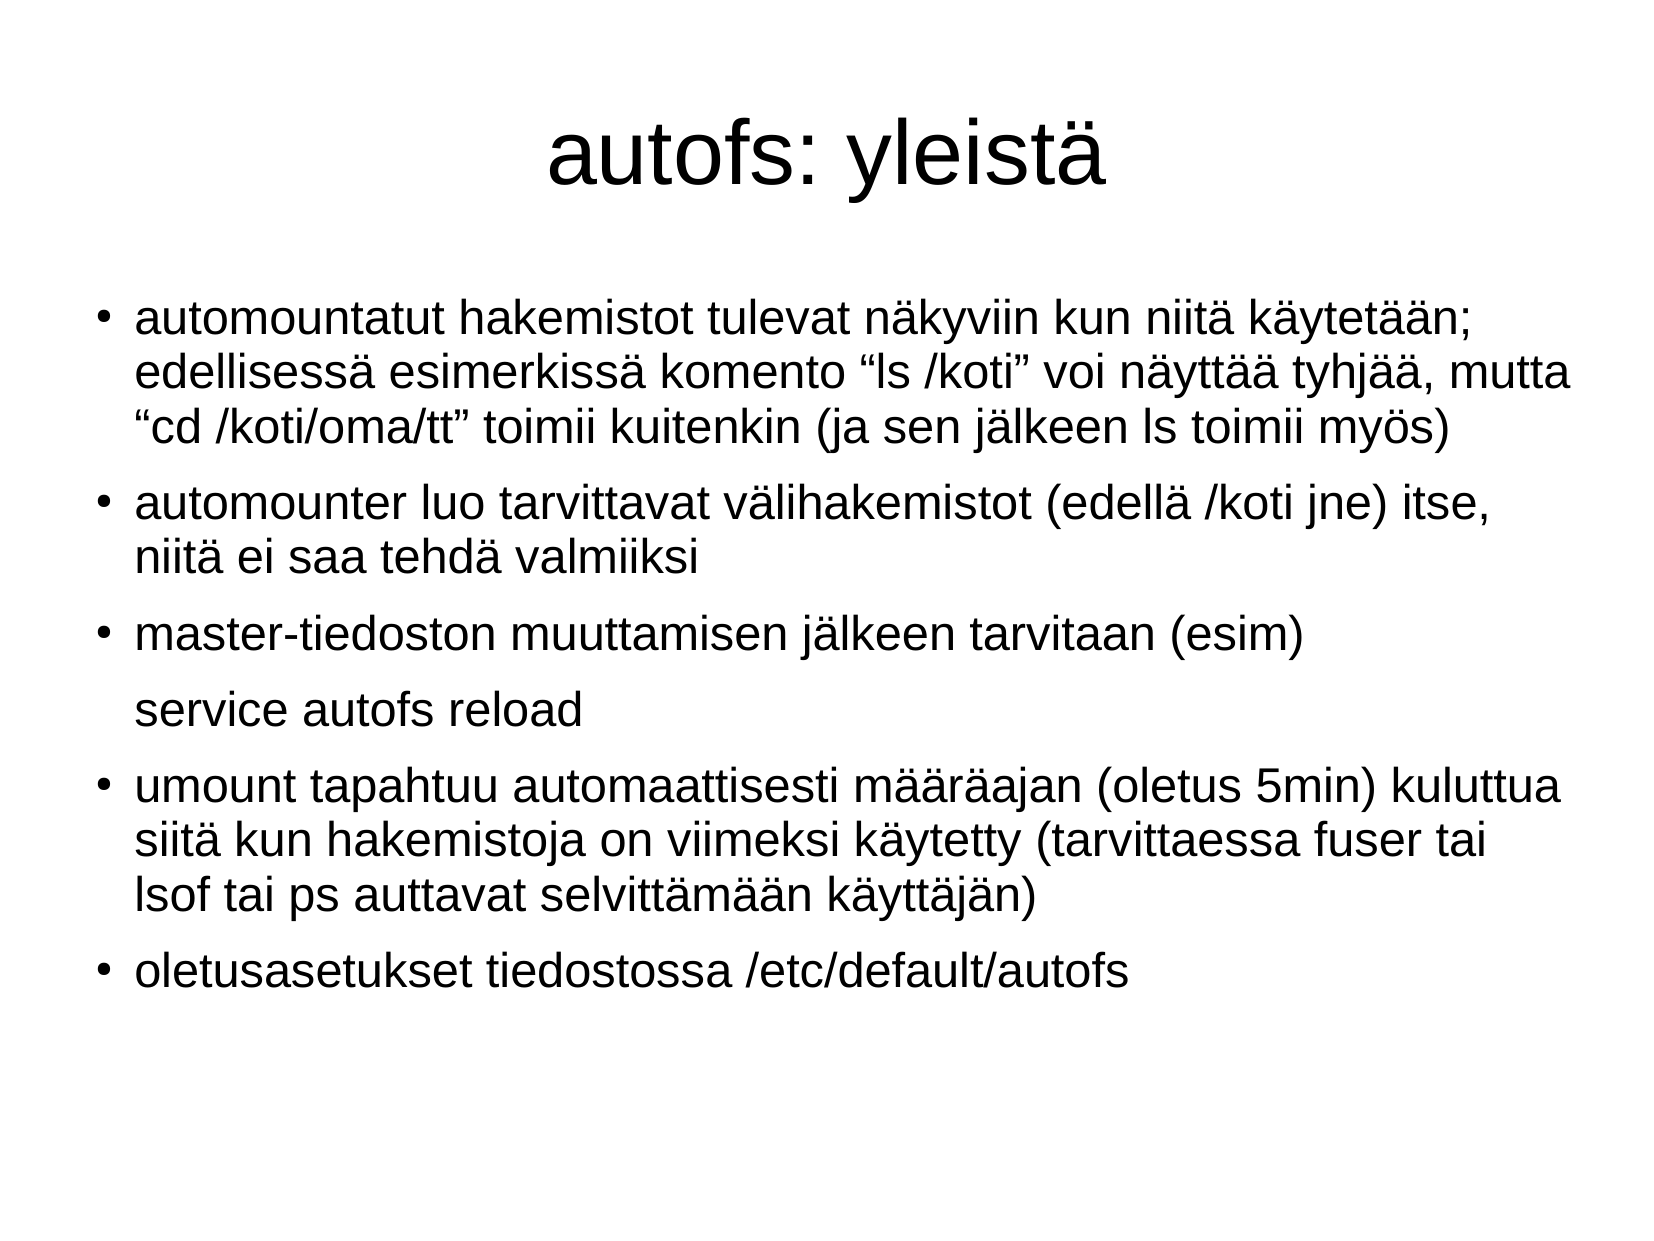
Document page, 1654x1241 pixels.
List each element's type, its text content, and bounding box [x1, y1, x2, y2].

title autofs: yleistä [82, 49, 1571, 257]
list automountatut hakemistot tulevat näkyviin kun niitä käytetään; edellisessä esimerkissä komento “ls /koti” voi näyttää tyhjää, mutta “cd /koti/oma/tt” toimii kuitenkin (ja sen jälkeen ls toimii myös) automounter luo tarvittavat välihakemistot (edellä /koti jne) itse, niitä ei saa tehdä valmiiksi master-tiedoston muuttamisen jälkeen tarvitaan (esim) service autofs reload umount tapahtuu automaattisesti määräajan (oletus 5min) kuluttua siitä kun hakemistoja on viimeksi käytetty (tarvittaessa fuser tai lsof tai ps auttavat selvittämään käyttäjän) oletusasetukset tiedostossa /etc/default/autofs [82, 290, 1571, 1010]
